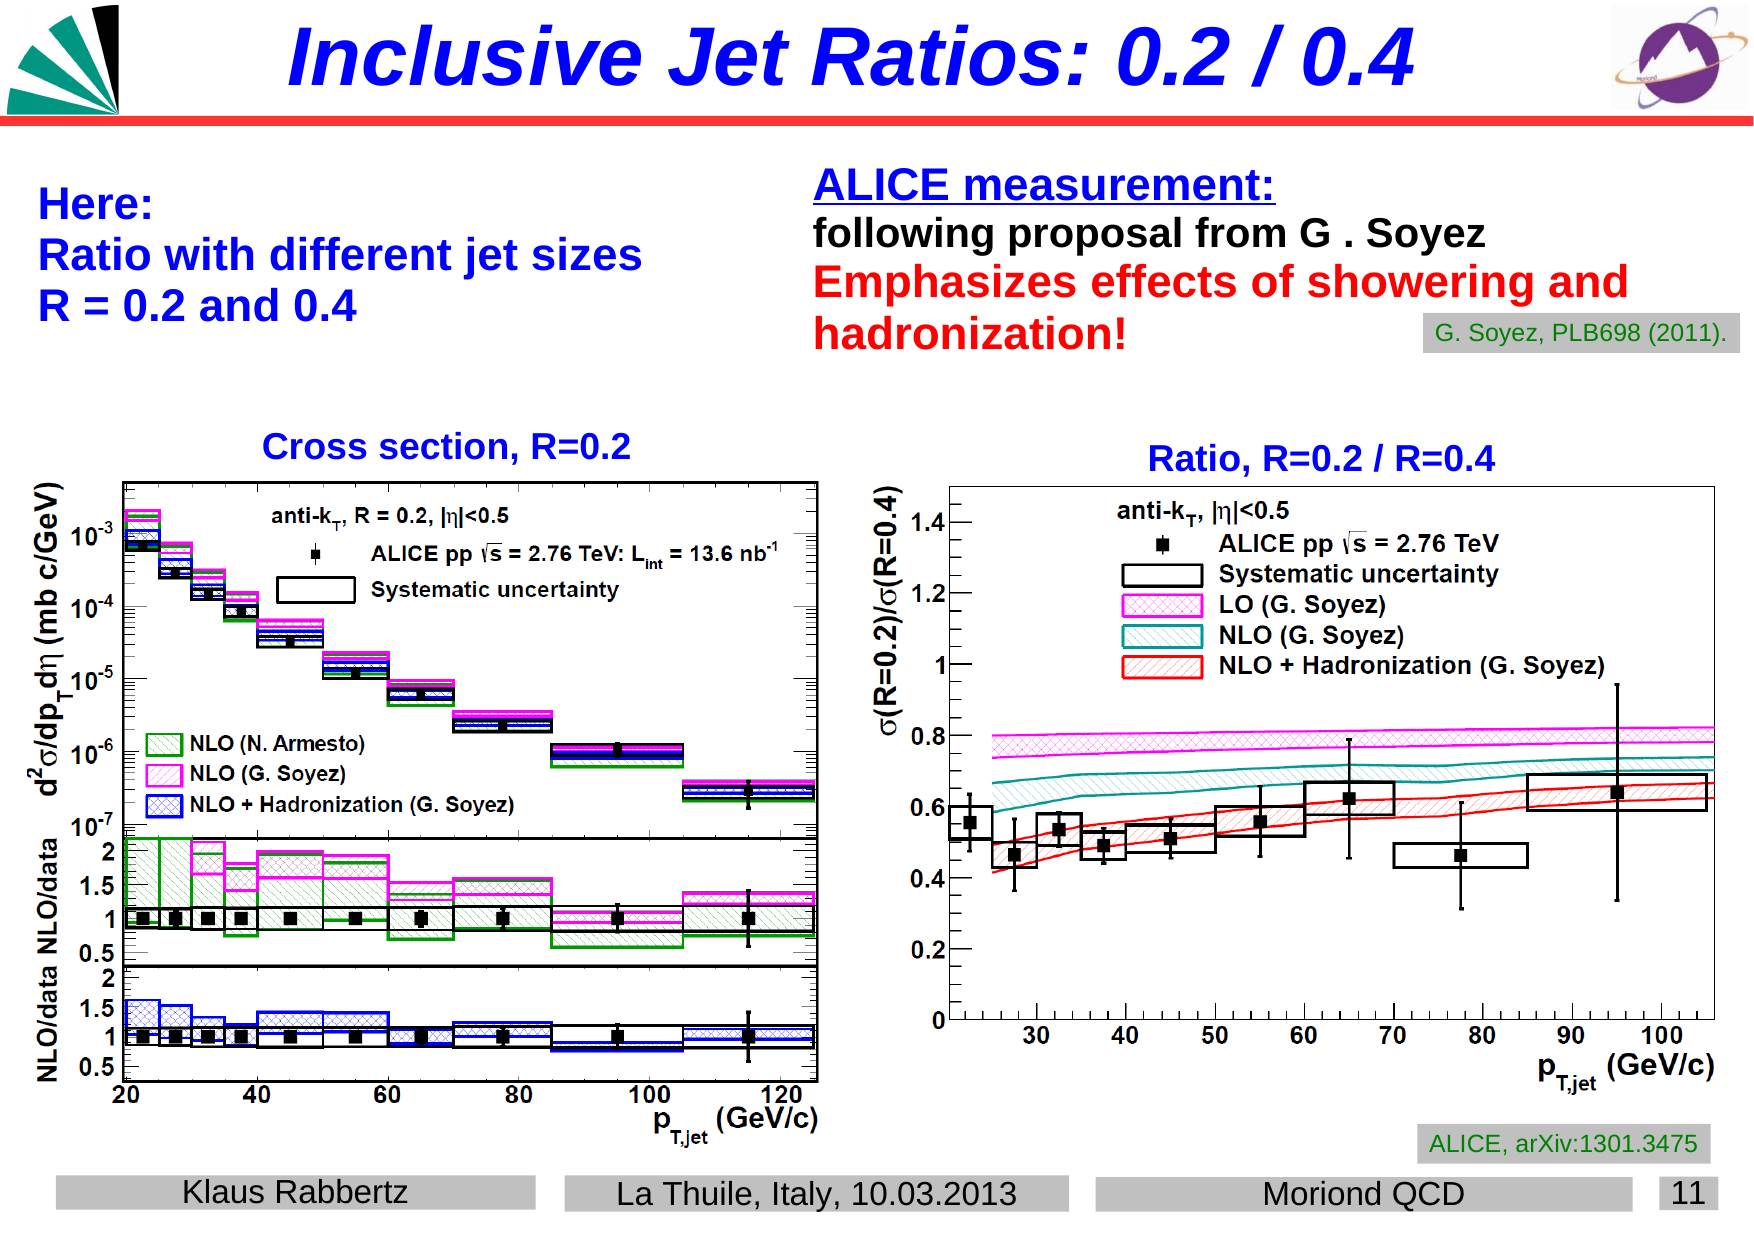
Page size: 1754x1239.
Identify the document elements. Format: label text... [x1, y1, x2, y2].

title Inclusive Jet Ratios: 0.2 / 0.4 [123, 0, 1606, 114]
picture [1611, 5, 1748, 110]
picture [7, 5, 119, 116]
picture [27, 472, 823, 1153]
picture [863, 478, 1723, 1100]
text_box ALICE measurement: following proposal from G . Soyez Emphasizes effects of showering and hadronization! [800, 152, 1643, 365]
text_box Ratio, R=0.2 / R=0.4 [1135, 431, 1508, 486]
text_box Here: Ratio with different jet sizes R = 0.2 and 0.4 [25, 171, 656, 338]
text_box Cross section, R=0.2 [250, 419, 644, 474]
text_box ALICE, arXiv:1301.3475 [1417, 1123, 1711, 1164]
text_box G. Soyez, PLB698 (2011). [1643, 312, 1740, 353]
